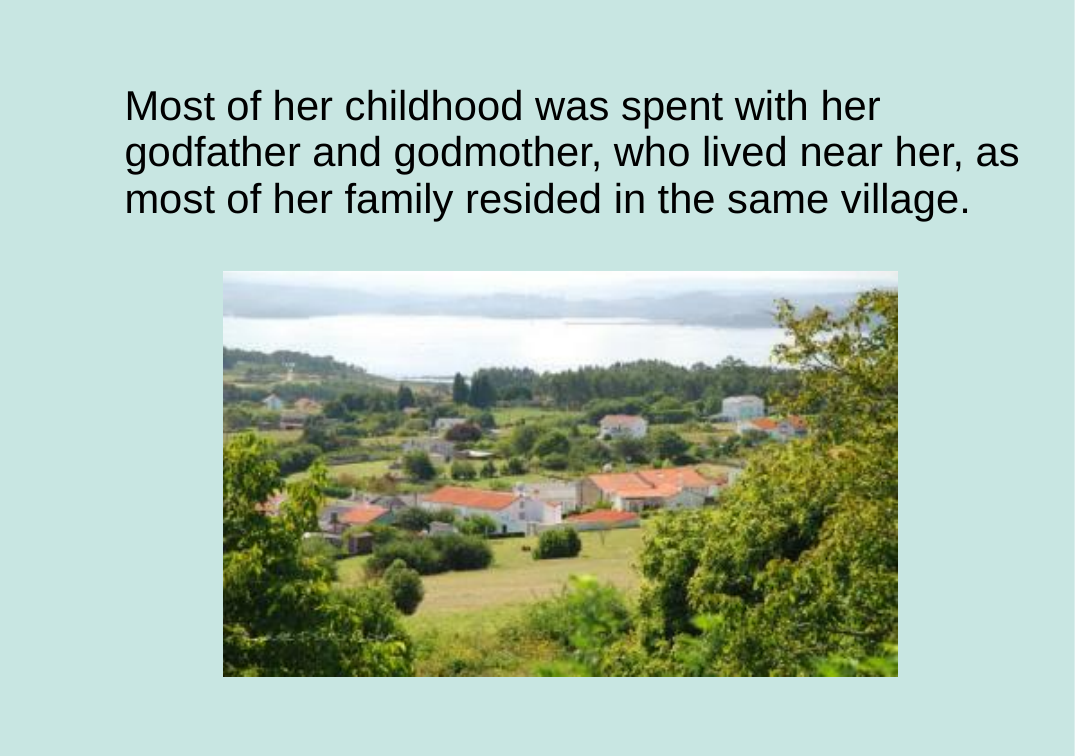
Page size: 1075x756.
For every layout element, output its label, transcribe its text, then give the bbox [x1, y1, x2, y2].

list Most of her childhood was spent with her godfather and godmother, who lived near her, as most of her family resided in the same village. [53, 82, 1021, 522]
picture [223, 271, 898, 677]
